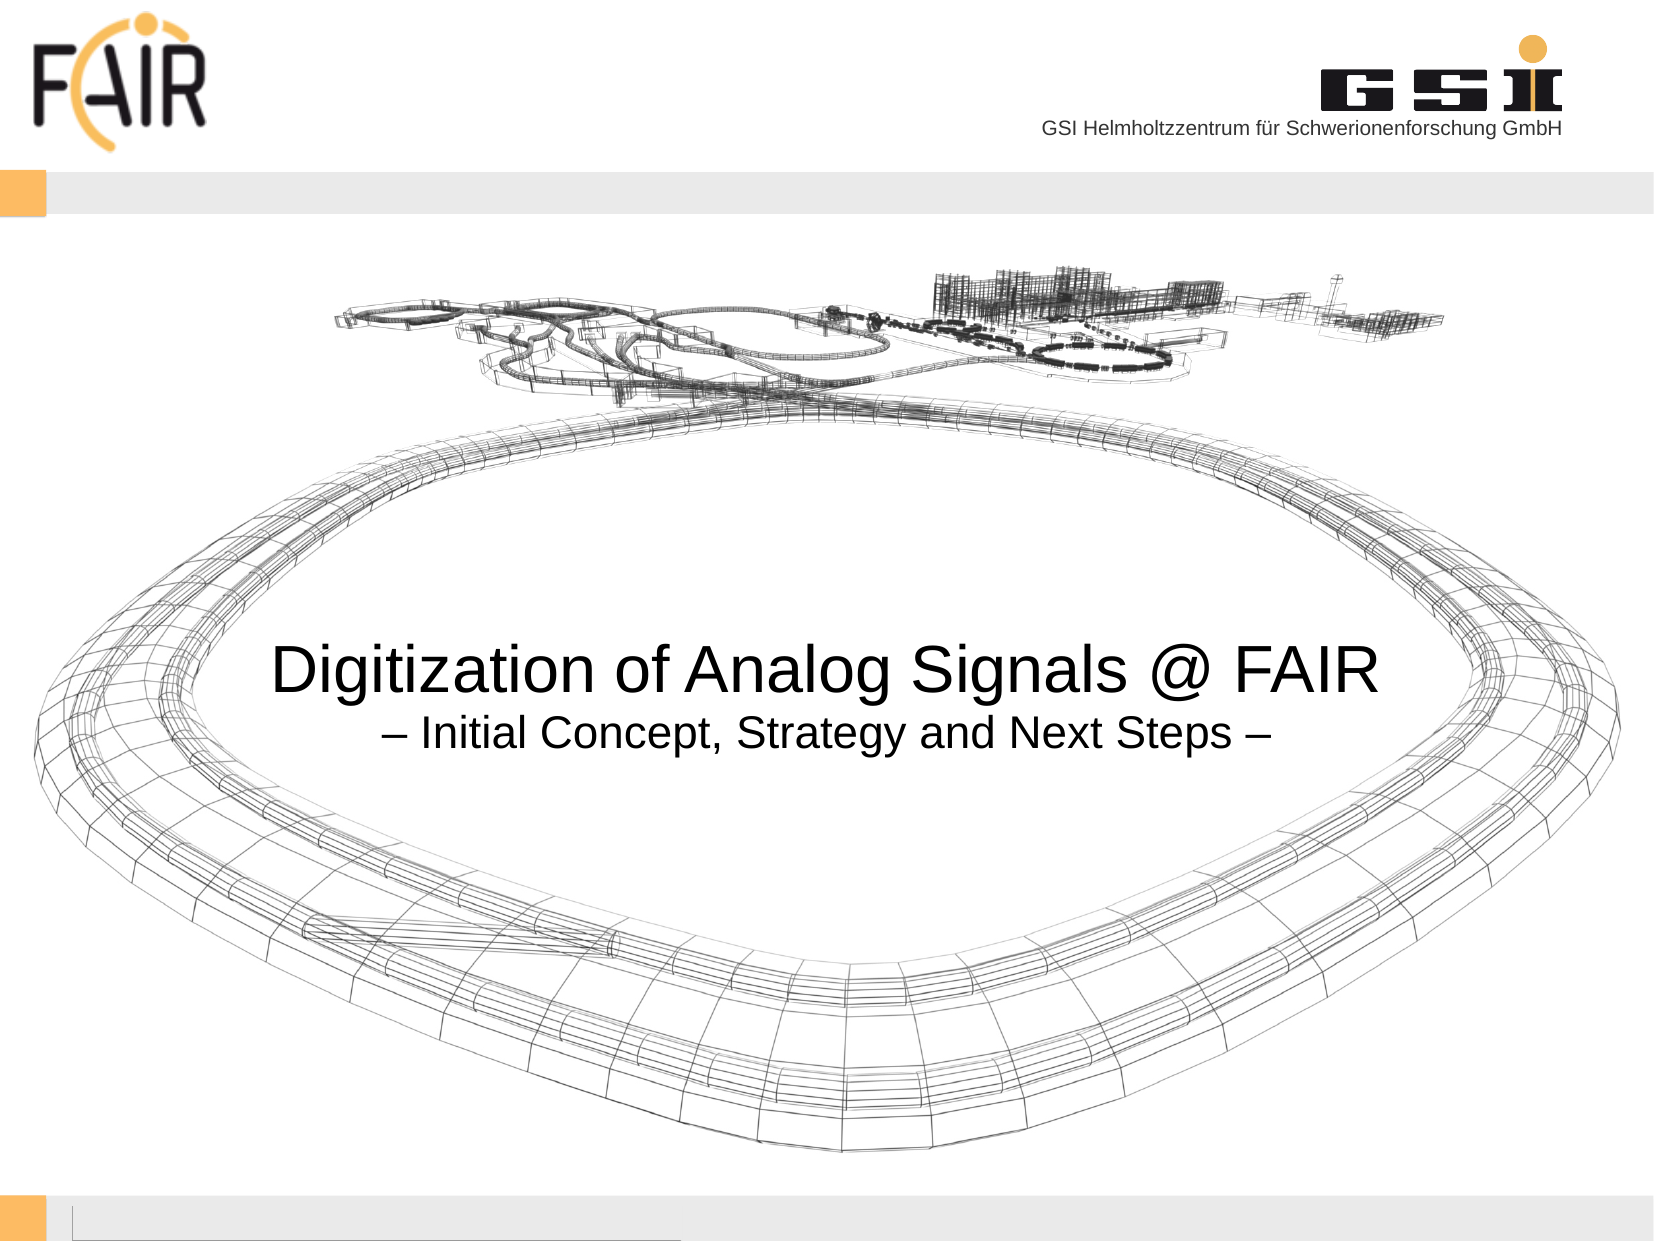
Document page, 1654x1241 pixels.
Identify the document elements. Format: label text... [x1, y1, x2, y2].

subtitle Digitization of Analog Signals @ FAIR – Initial Concept, Strategy and Next Steps – [82, 268, 1571, 1160]
picture [19, 256, 1635, 1171]
picture [33, 10, 207, 155]
picture [1319, 32, 1564, 114]
